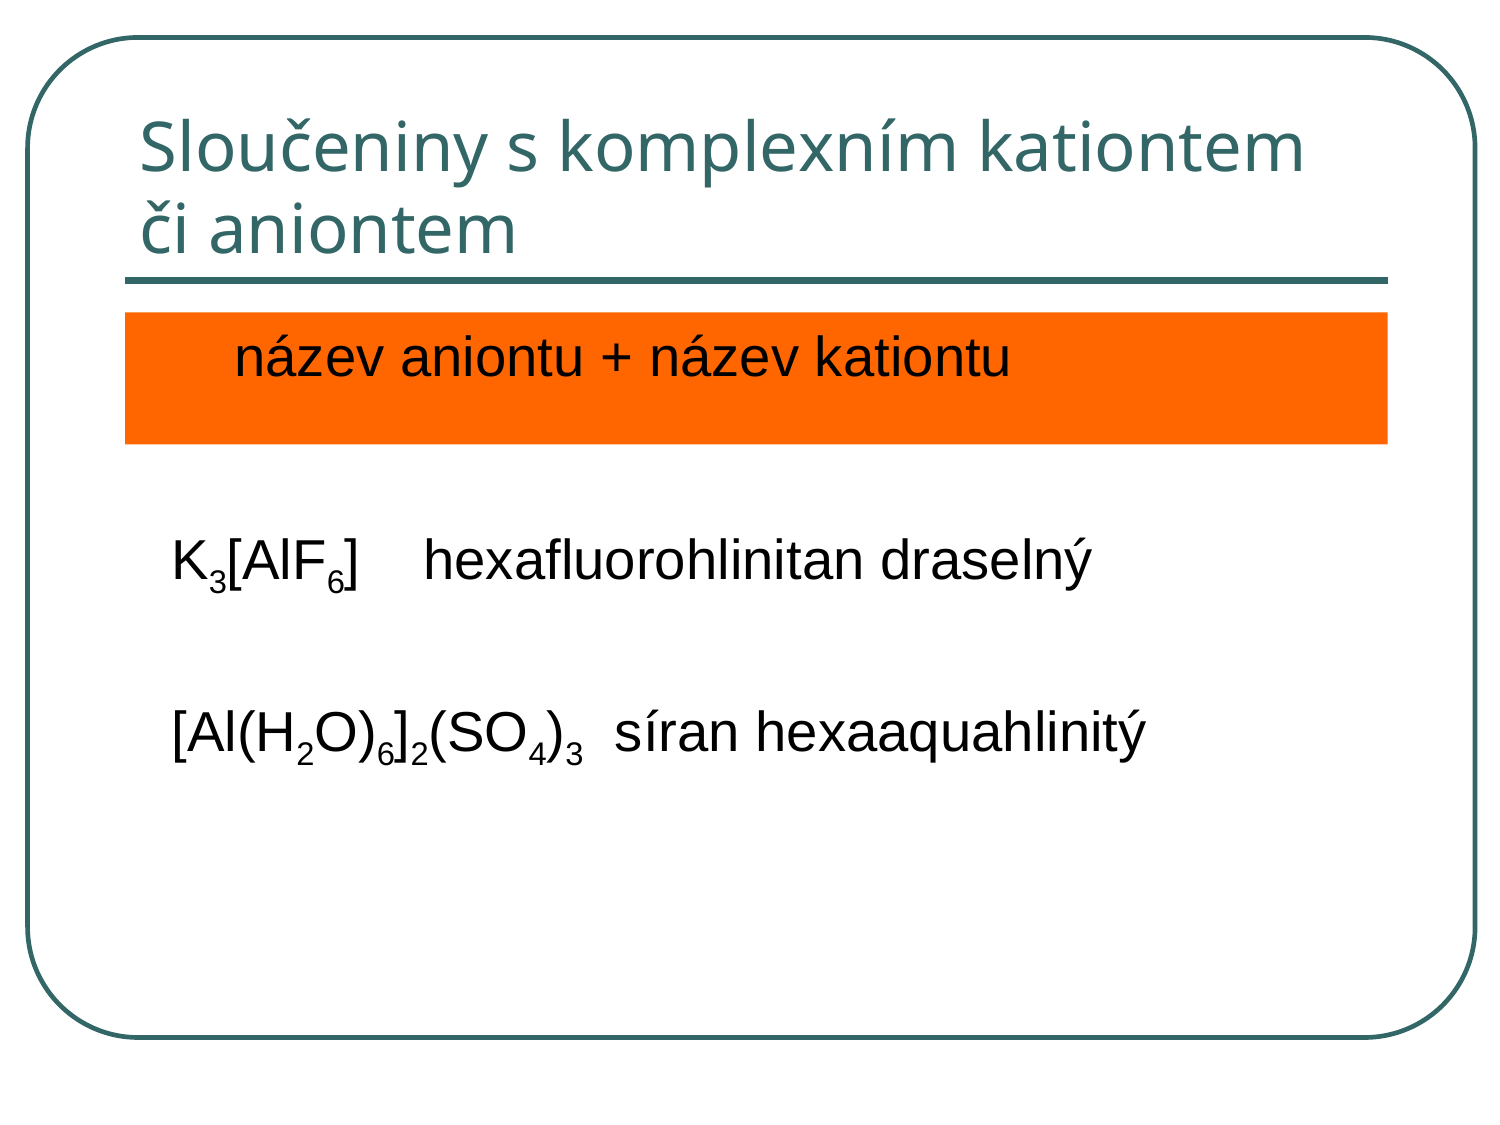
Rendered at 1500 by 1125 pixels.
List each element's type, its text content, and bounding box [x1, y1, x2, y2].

list název aniontu + název kationtu [125, 312, 1388, 445]
list K3[AlF6] hexafluorohlinitan draselný [Al(H2O)6]2(SO4)3 síran hexaaquahlinitý [125, 515, 1388, 976]
title Sloučeniny s komplexním kationtem či aniontem [125, 87, 1388, 275]
